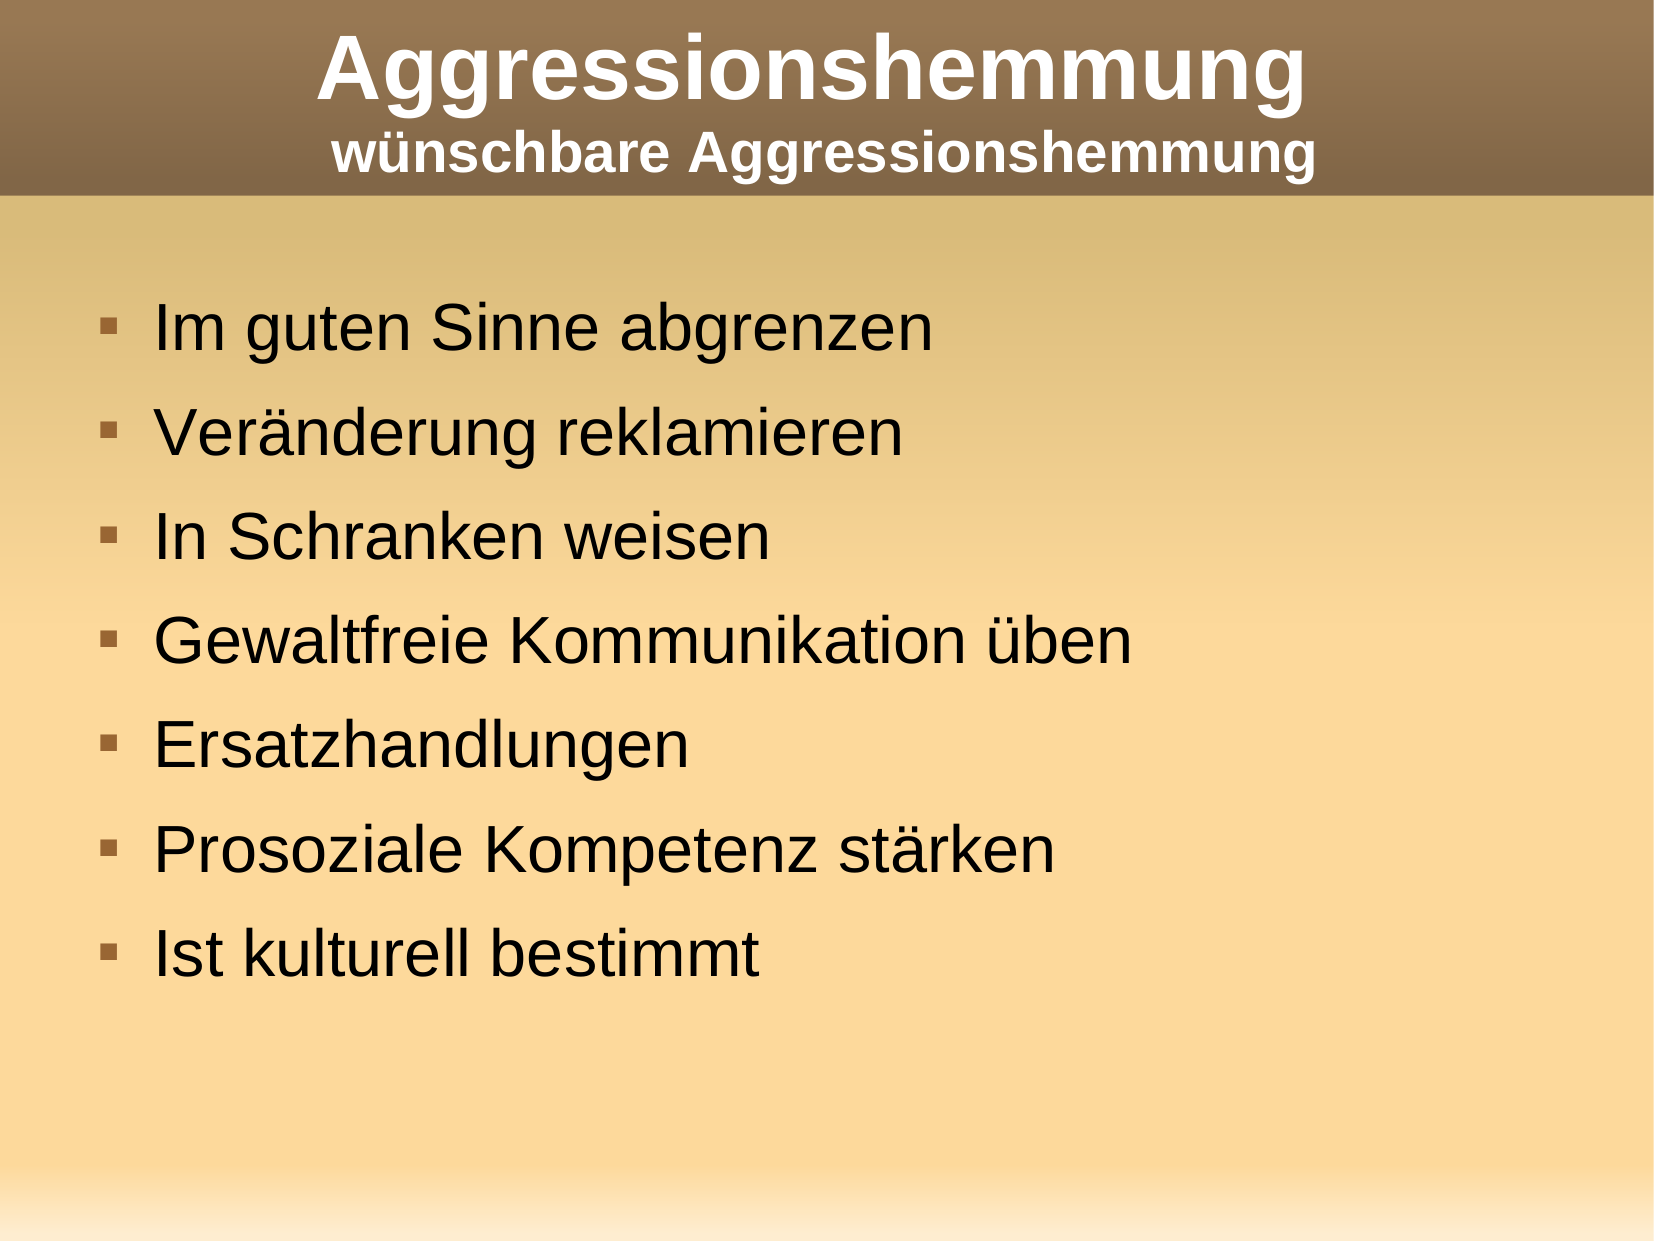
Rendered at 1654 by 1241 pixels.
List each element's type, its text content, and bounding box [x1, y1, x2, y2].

picture [0, 0, 1654, 1241]
list Im guten Sinne abgrenzen Veränderung reklamieren In Schranken weisen Gewaltfreie Kommunikation üben Ersatzhandlungen Prosoziale Kompetenz stärken Ist kulturell bestimmt [82, 290, 1571, 1109]
title Aggressionshemmung wünschbare Aggressionshemmung [81, 16, 1570, 185]
